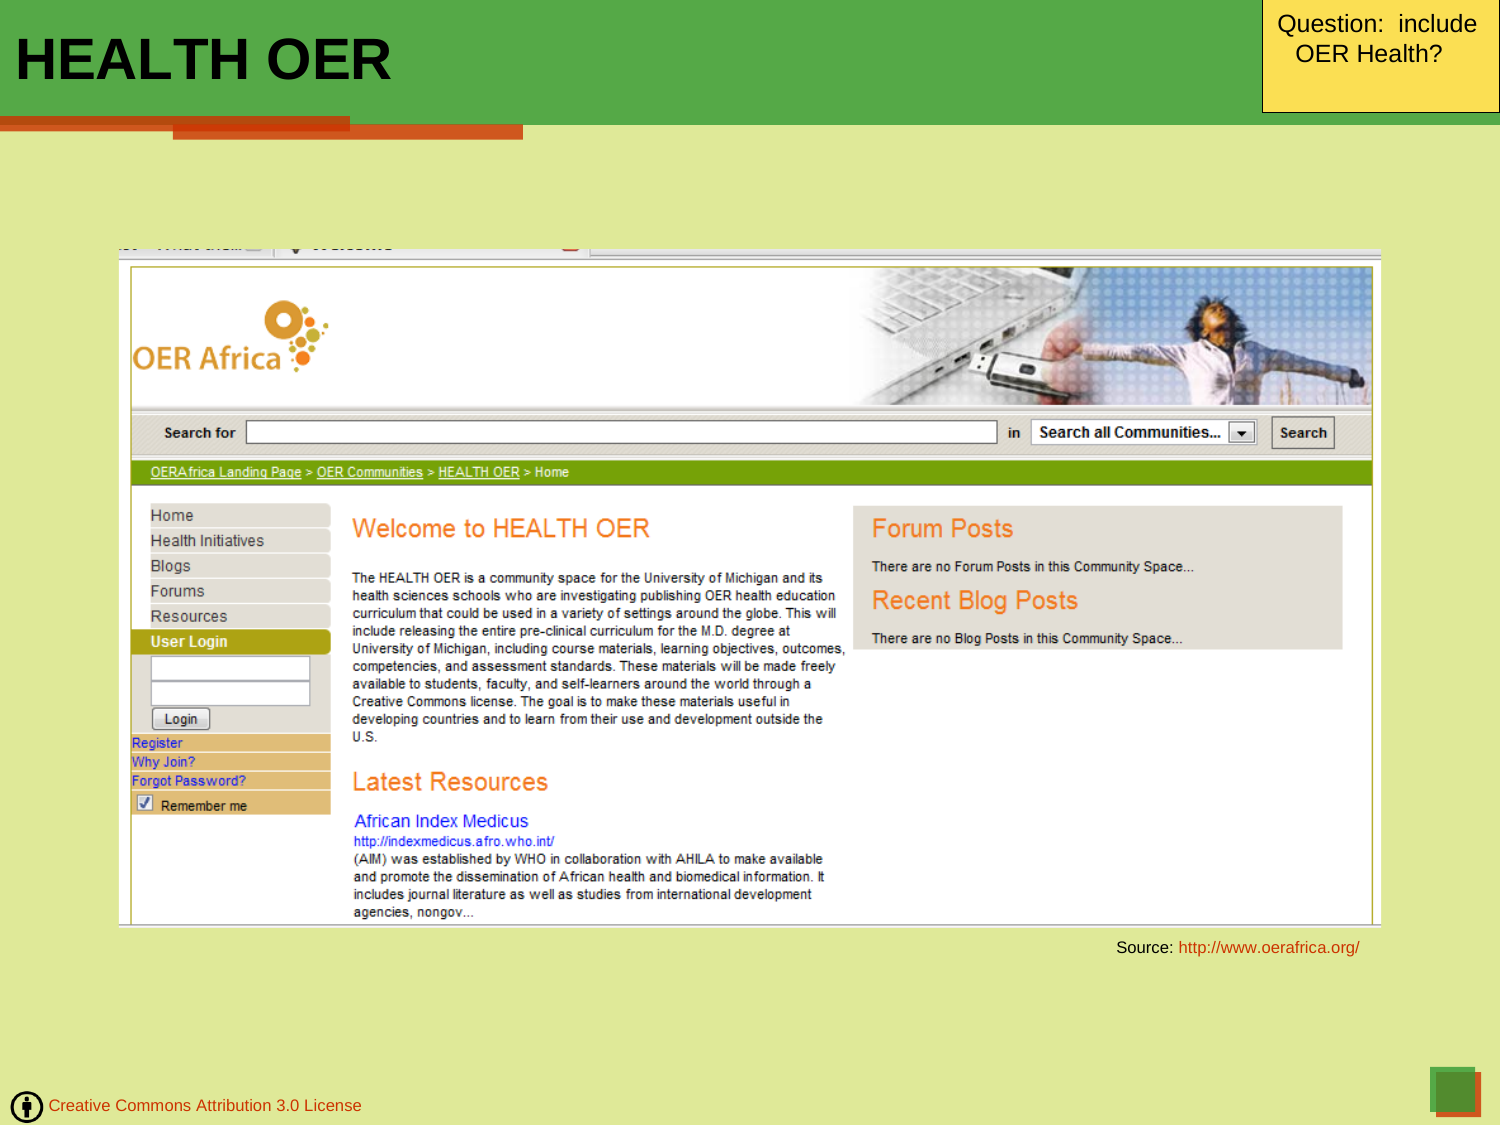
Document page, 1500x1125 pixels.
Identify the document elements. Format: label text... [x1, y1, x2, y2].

text_box Question: include OER Health? [1262, 0, 1500, 113]
title HEALTH OER [0, 0, 1262, 113]
picture [118, 249, 1382, 928]
picture [7, 1088, 46, 1125]
text_box Source: http://www.oerafrica.org/ [1074, 929, 1376, 966]
